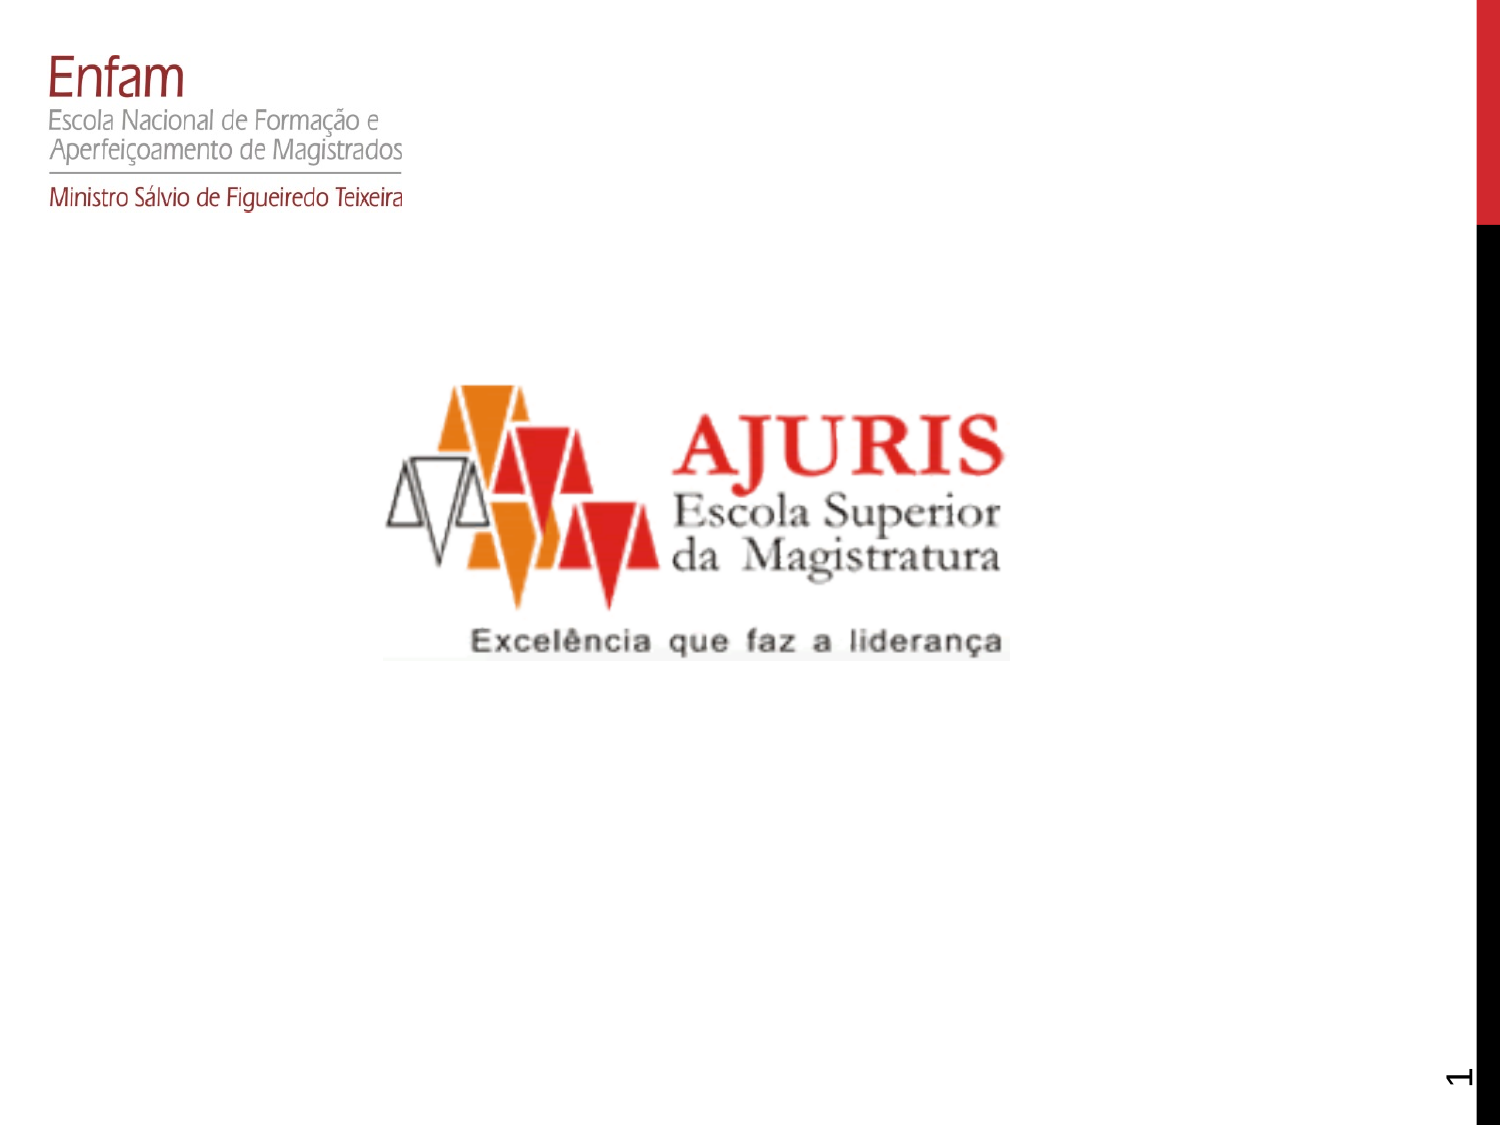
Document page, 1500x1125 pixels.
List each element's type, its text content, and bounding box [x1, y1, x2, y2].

picture [47, 55, 402, 213]
picture [383, 383, 1010, 661]
slide_number <número> [1427, 887, 1488, 1104]
